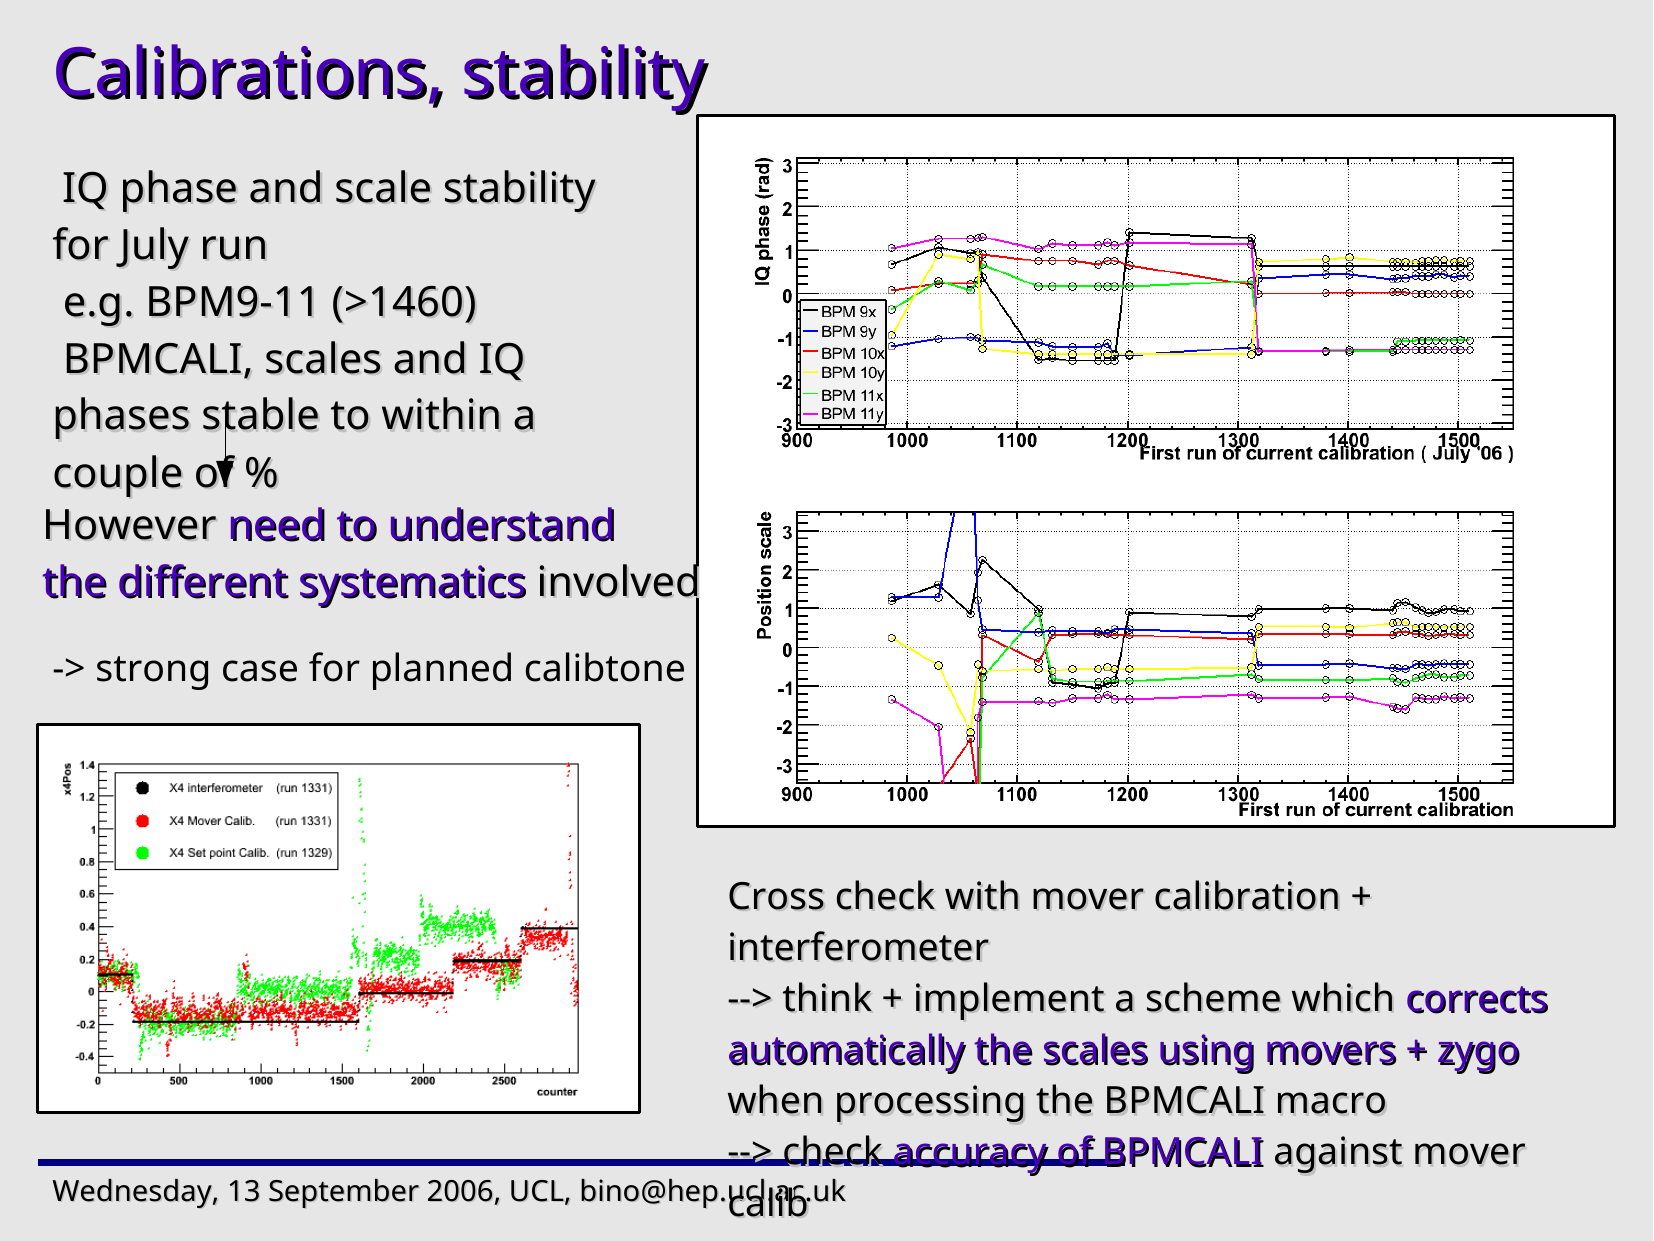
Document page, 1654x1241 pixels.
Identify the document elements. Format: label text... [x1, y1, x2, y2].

text_box Calibrations, stability [37, 17, 1613, 113]
text_box [169, 469, 177, 474]
text_box [144, 467, 152, 487]
picture [699, 117, 1613, 826]
text_box [158, 467, 167, 487]
text_box [132, 469, 143, 484]
text_box [80, 469, 91, 484]
text_box [168, 467, 201, 487]
text_box -> strong case for planned calibtone [37, 633, 659, 694]
text_box [258, 477, 267, 487]
text_box [106, 467, 116, 484]
text_box [214, 467, 224, 487]
text_box Wednesday, 13 September 2006, UCL, bino@hep.ucl.ac.uk [37, 1162, 901, 1213]
text_box Cross check with mover calibration + interferometer --> think + implement a scheme which corrects automatically the scales using movers + zygo when processing the BPMCALI macro --> check accuracy of BPMCALI against mover calib [712, 862, 1613, 1104]
text_box However need to understand the different systematics involved [27, 487, 676, 603]
text_box [268, 450, 696, 535]
picture [39, 725, 638, 1112]
text_box [269, 473, 274, 485]
text_box IQ phase and scale stability for July run e.g. BPM9-11 (>1460) BPMCALI, scales and IQ phases stable to within a couple of % [37, 150, 676, 467]
text_box [202, 469, 212, 484]
text_box [229, 467, 257, 487]
text_box [92, 467, 103, 487]
text_box [121, 467, 127, 487]
